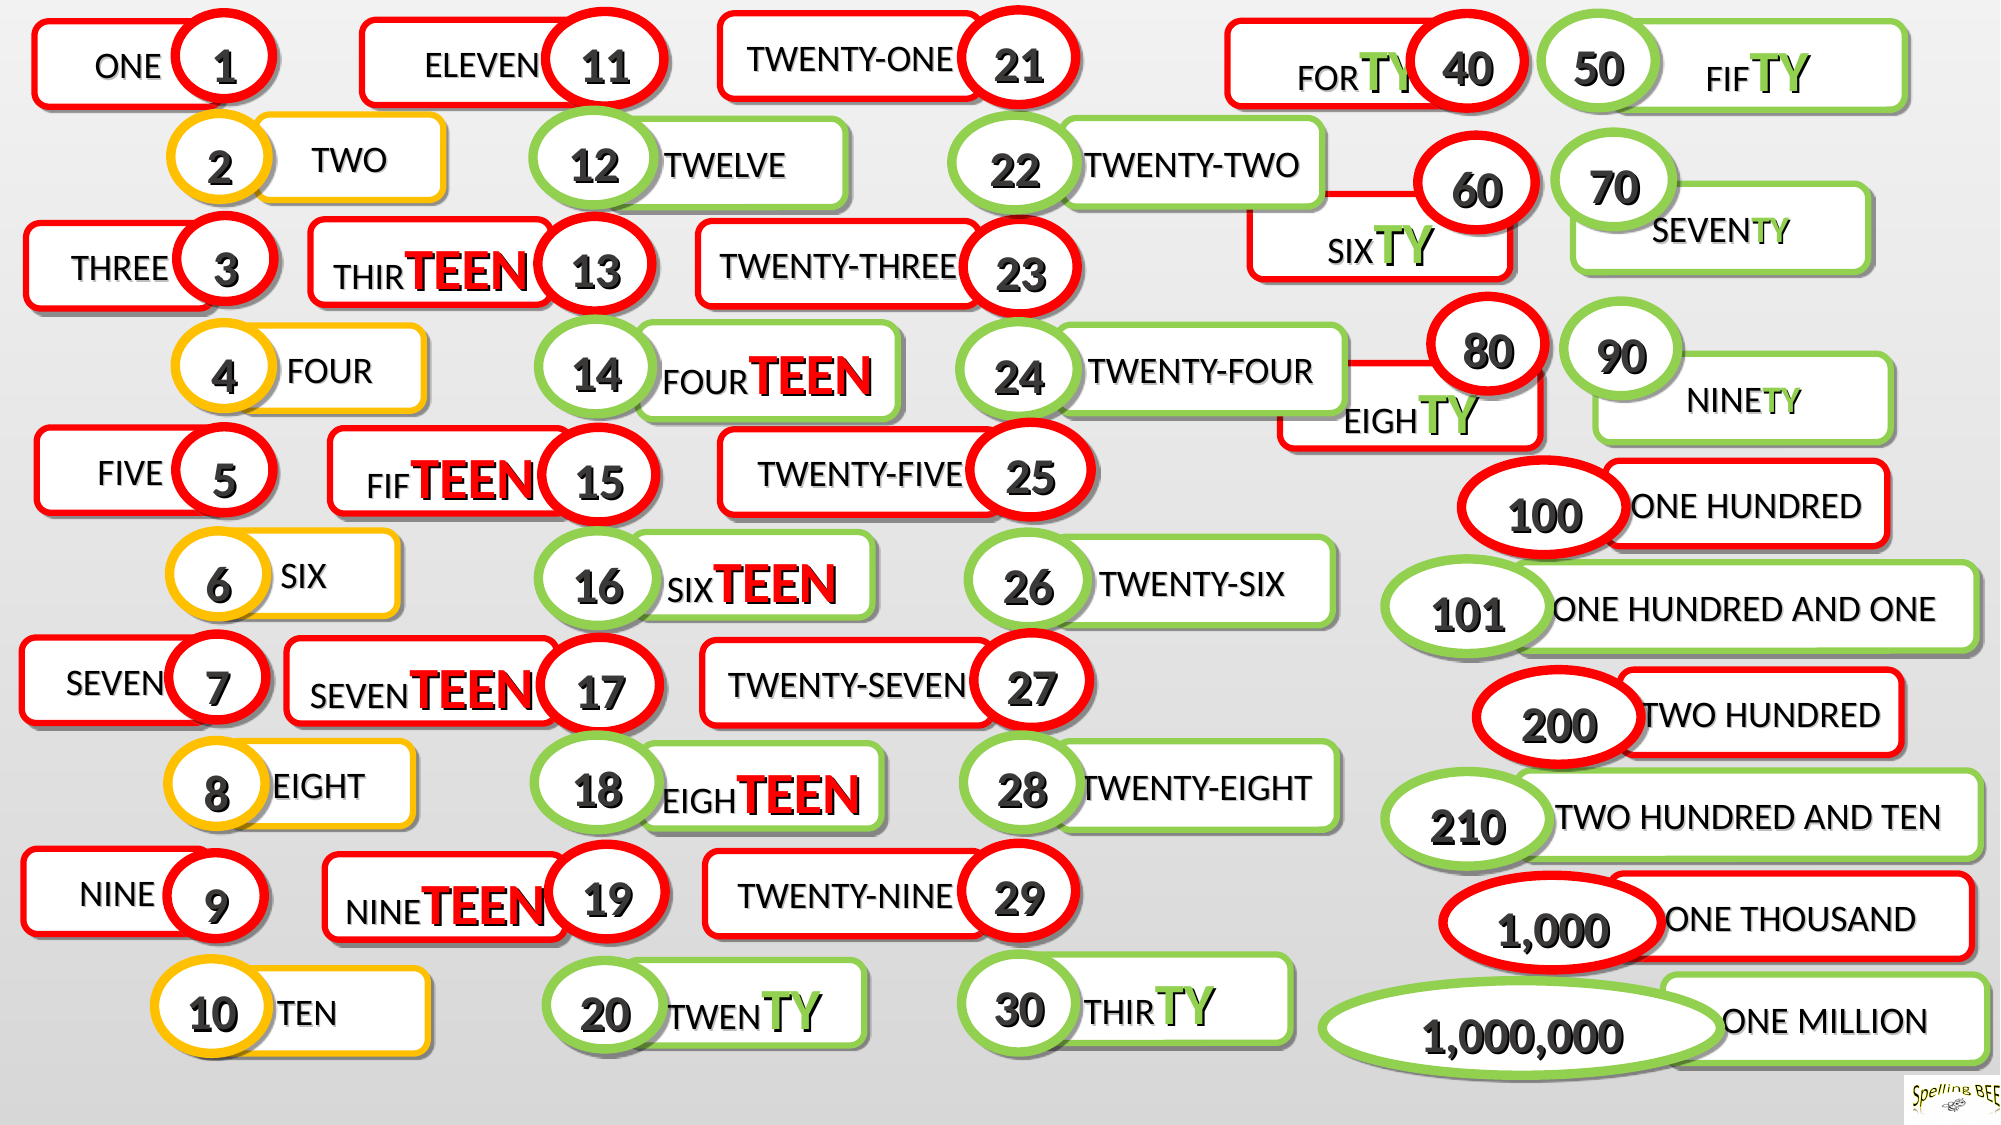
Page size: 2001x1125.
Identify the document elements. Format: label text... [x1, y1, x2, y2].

text_box FOUR [240, 325, 424, 411]
text_box FIFTEEN [330, 428, 569, 514]
text_box SEVEN [21, 637, 205, 723]
text_box 13 [537, 216, 652, 312]
text_box 23 [963, 219, 1078, 314]
text_box 100 [1461, 459, 1627, 555]
text_box 15 [541, 427, 656, 522]
text_box 101 [1384, 558, 1550, 654]
text_box TWENTY-FOUR [1057, 324, 1345, 414]
text_box 24 [959, 321, 1078, 417]
picture [1904, 1075, 2000, 1125]
text_box SIXTEEN [633, 532, 873, 618]
text_box 2 [170, 113, 268, 200]
text_box 19 [548, 844, 666, 939]
text_box NINE [23, 848, 208, 935]
text_box 210 [1384, 771, 1550, 867]
text_box FIFTY [1614, 21, 1905, 110]
text_box 22 [951, 115, 1078, 210]
text_box TWENTY-EIGHT [1056, 741, 1337, 830]
text_box 3 [176, 215, 274, 302]
text_box 200 [1476, 669, 1642, 765]
text_box TWENTY-TWO [1062, 118, 1323, 207]
text_box TWO [255, 114, 444, 200]
text_box FORTY [1227, 20, 1450, 107]
text_box SEVENTY [1573, 183, 1869, 273]
text_box 1,000,000 [1322, 980, 1721, 1076]
text_box ONE MILLION [1662, 974, 1988, 1063]
text_box 17 [540, 637, 660, 732]
text_box EIGHTEEN [641, 743, 882, 829]
text_box 26 [968, 532, 1088, 627]
text_box EIGHTY [1279, 363, 1541, 449]
text_box 5 [175, 426, 273, 513]
text_box NINETEEN [324, 854, 566, 940]
text_box ONE HUNDRED [1605, 460, 1888, 547]
text_box NINETY [1595, 353, 1891, 443]
text_box 20 [546, 960, 664, 1049]
text_box SEVENTEEN [286, 638, 557, 724]
text_box TWELVE [610, 118, 846, 208]
text_box 4 [175, 322, 273, 409]
text_box 8 [167, 740, 266, 827]
text_box FIVE [36, 427, 215, 513]
text_box TWENTY-NINE [705, 850, 985, 937]
text_box 9 [167, 852, 265, 939]
text_box ONE [34, 21, 221, 107]
text_box 12 [532, 110, 654, 205]
text_box 60 [1417, 135, 1536, 230]
text_box 70 [1555, 132, 1673, 227]
text_box TEN [219, 968, 428, 1054]
text_box 6 [169, 530, 267, 617]
text_box 29 [961, 843, 1076, 938]
text_box 30 [961, 954, 1076, 1053]
text_box 10 [154, 958, 269, 1054]
text_box THIRTEEN [310, 219, 552, 305]
text_box 16 [538, 530, 657, 626]
text_box 1 [175, 12, 273, 99]
text_box 50 [1541, 13, 1656, 108]
text_box 27 [973, 632, 1090, 728]
text_box SIX [222, 530, 398, 616]
text_box EIGHT [233, 740, 413, 827]
text_box THREE [26, 223, 213, 309]
text_box TWO HUNDRED [1619, 669, 1902, 755]
text_box 11 [545, 11, 664, 107]
text_box 18 [534, 735, 660, 830]
text_box 14 [538, 319, 653, 414]
text_box 80 [1430, 296, 1545, 392]
text_box 25 [969, 422, 1092, 517]
text_box 1,000 [1443, 875, 1662, 970]
text_box 7 [168, 634, 266, 720]
text_box TWO HUNDRED AND TEN [1517, 770, 1981, 859]
text_box 21 [961, 9, 1076, 105]
text_box TWENTY-THREE [697, 221, 979, 307]
text_box TWENTY-ONE [720, 13, 980, 99]
text_box ELEVEN [362, 19, 591, 106]
text_box TWENTY [628, 960, 865, 1046]
text_box THIRTY [1030, 954, 1291, 1043]
text_box TWENTY-SIX [1056, 536, 1333, 626]
text_box ONE THOUSAND [1610, 873, 1972, 959]
text_box 28 [963, 735, 1081, 830]
text_box ONE HUNDRED AND ONE [1515, 562, 1977, 651]
text_box 90 [1563, 301, 1678, 396]
text_box 40 [1410, 13, 1525, 109]
text_box SIXTY [1249, 193, 1511, 280]
text_box FOURTEEN [637, 322, 898, 420]
text_box TWENTY-FIVE [720, 429, 998, 515]
text_box TWENTY-SEVEN [702, 640, 992, 726]
